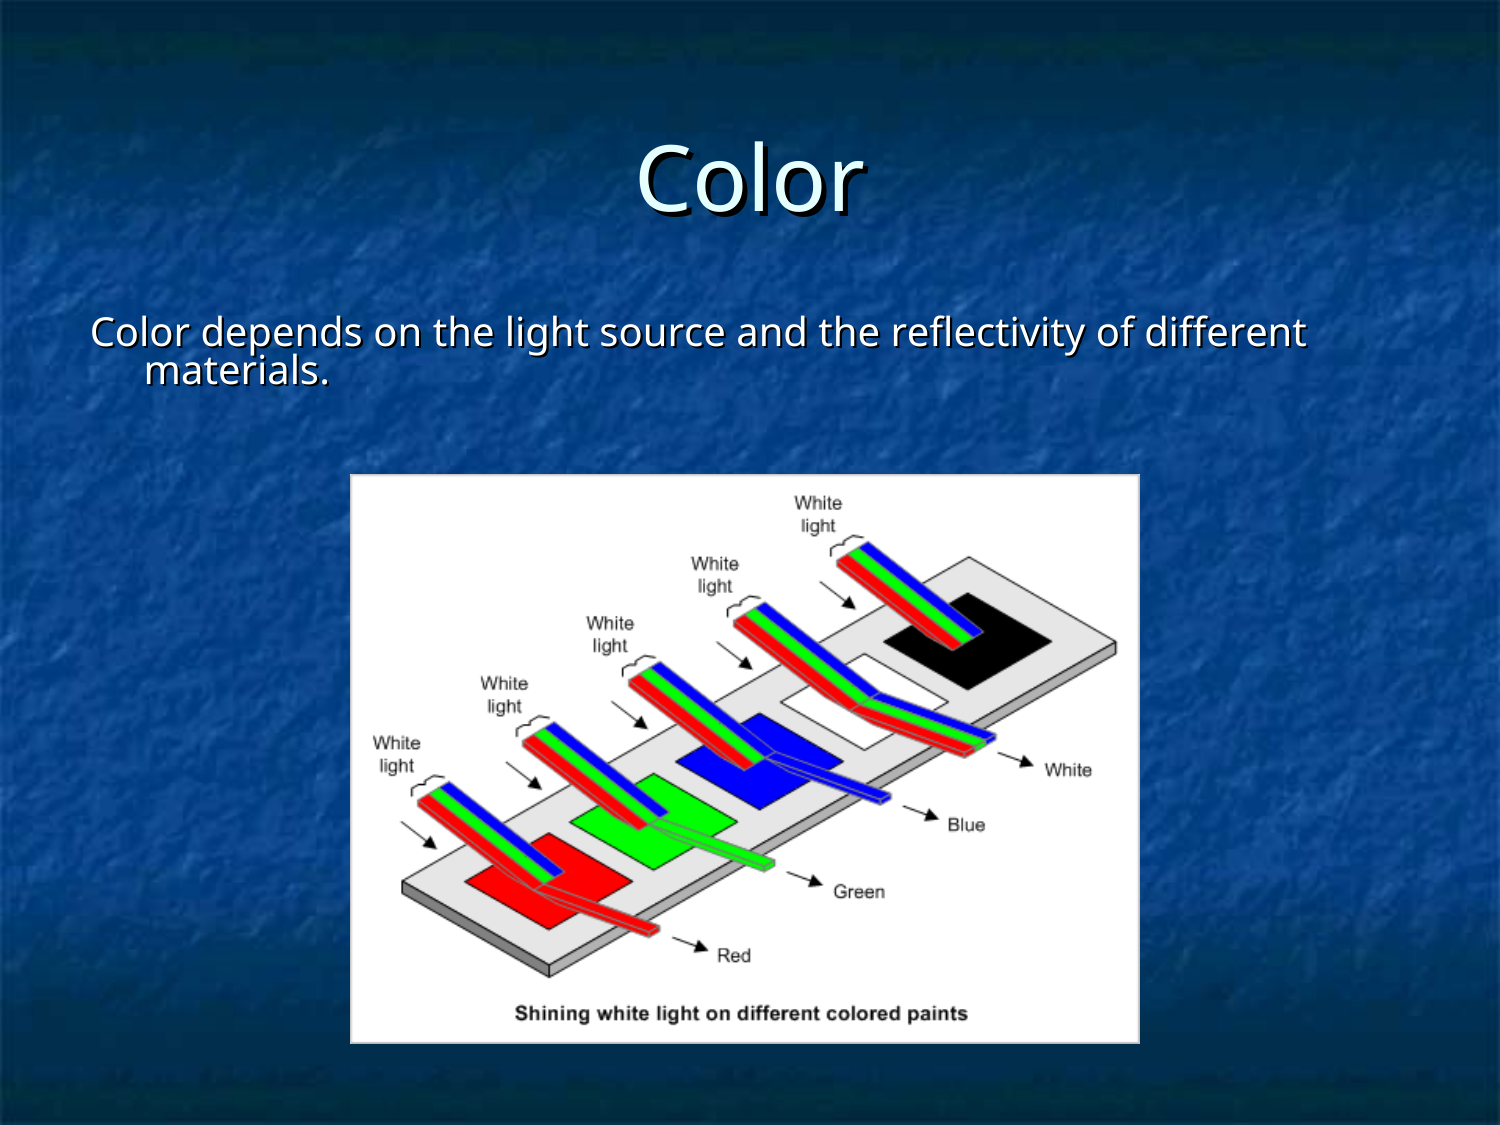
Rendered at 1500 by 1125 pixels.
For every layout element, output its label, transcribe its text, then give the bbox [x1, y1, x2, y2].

picture [0, 0, 1500, 1125]
title Color [75, 62, 1426, 249]
list Color depends on the light source and the reflectivity of different materials. [75, 249, 1426, 400]
